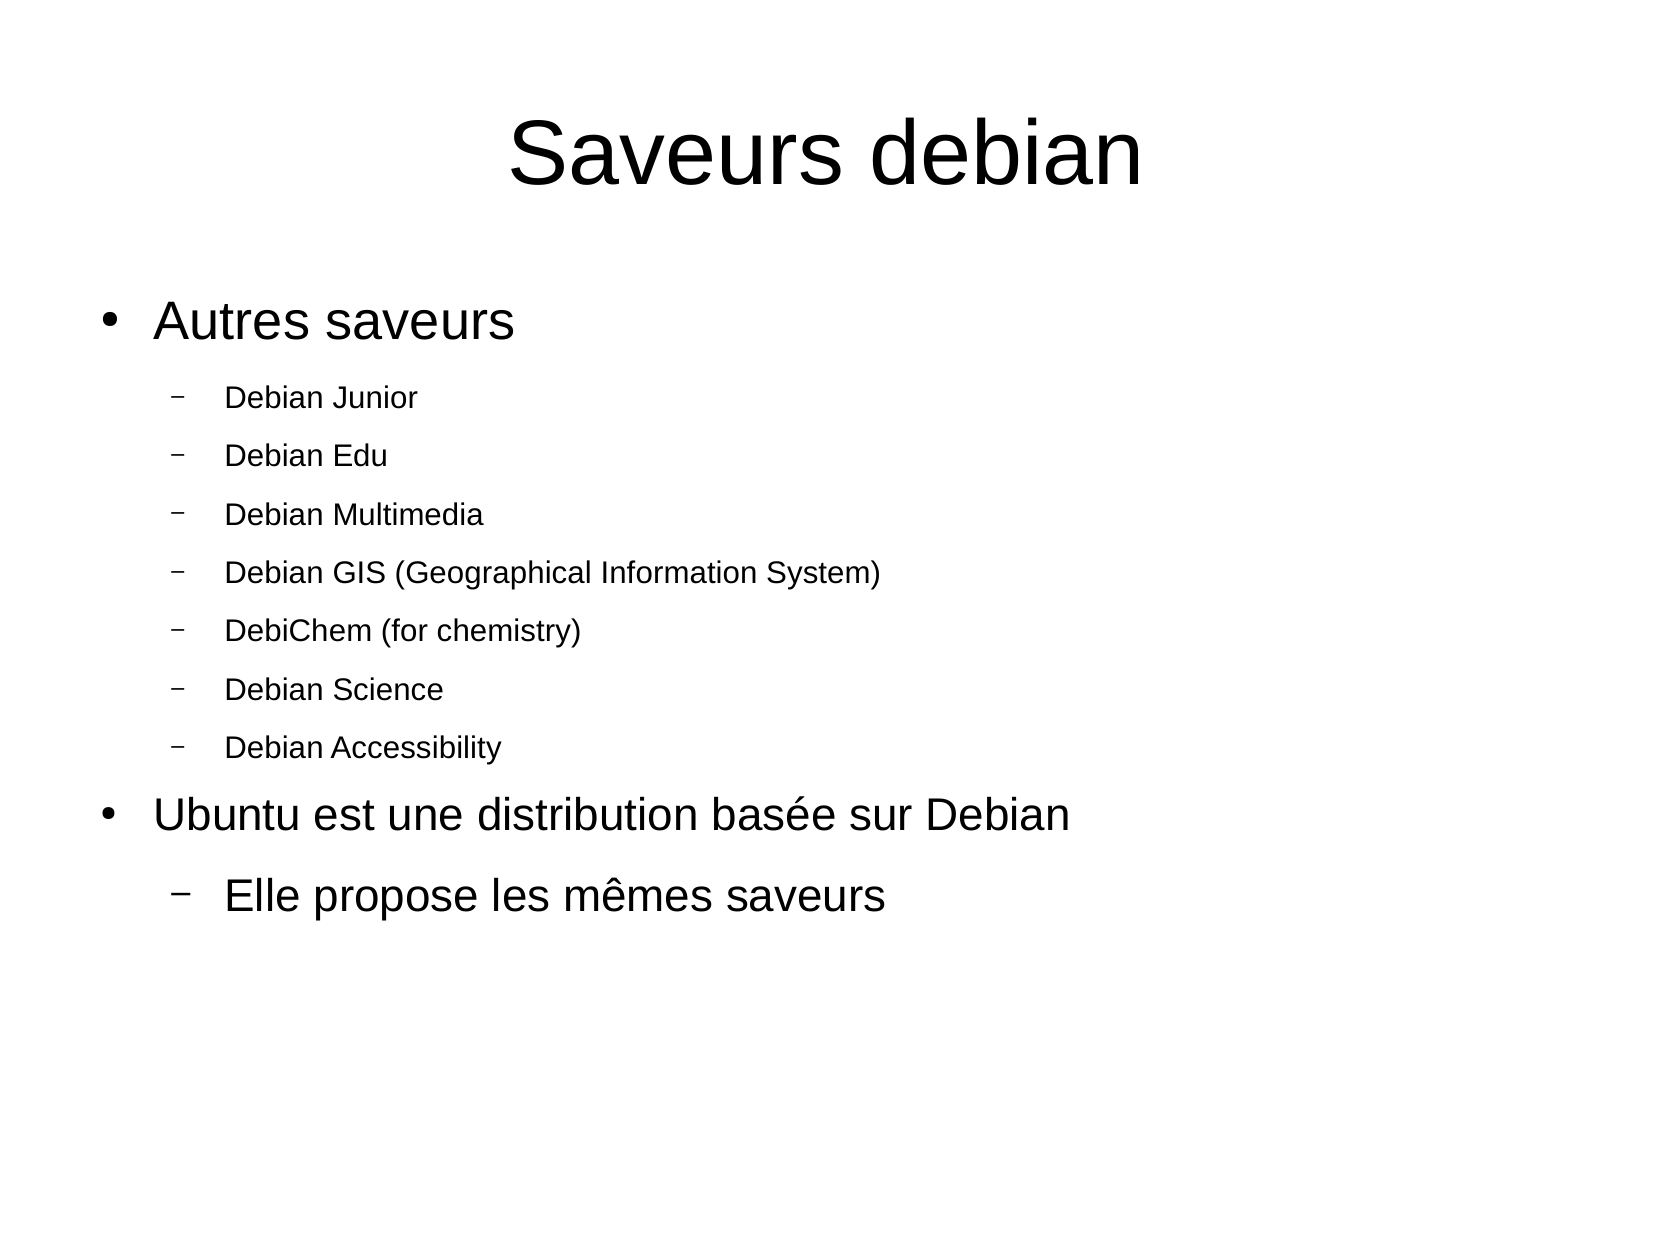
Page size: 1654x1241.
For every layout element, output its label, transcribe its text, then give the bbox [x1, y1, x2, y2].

title Saveurs debian [82, 49, 1571, 257]
list Autres saveurs Debian Junior Debian Edu Debian Multimedia Debian GIS (Geographical Information System) DebiChem (for chemistry) Debian Science Debian Accessibility Ubuntu est une distribution basée sur Debian Elle propose les mêmes saveurs [82, 290, 1571, 1010]
